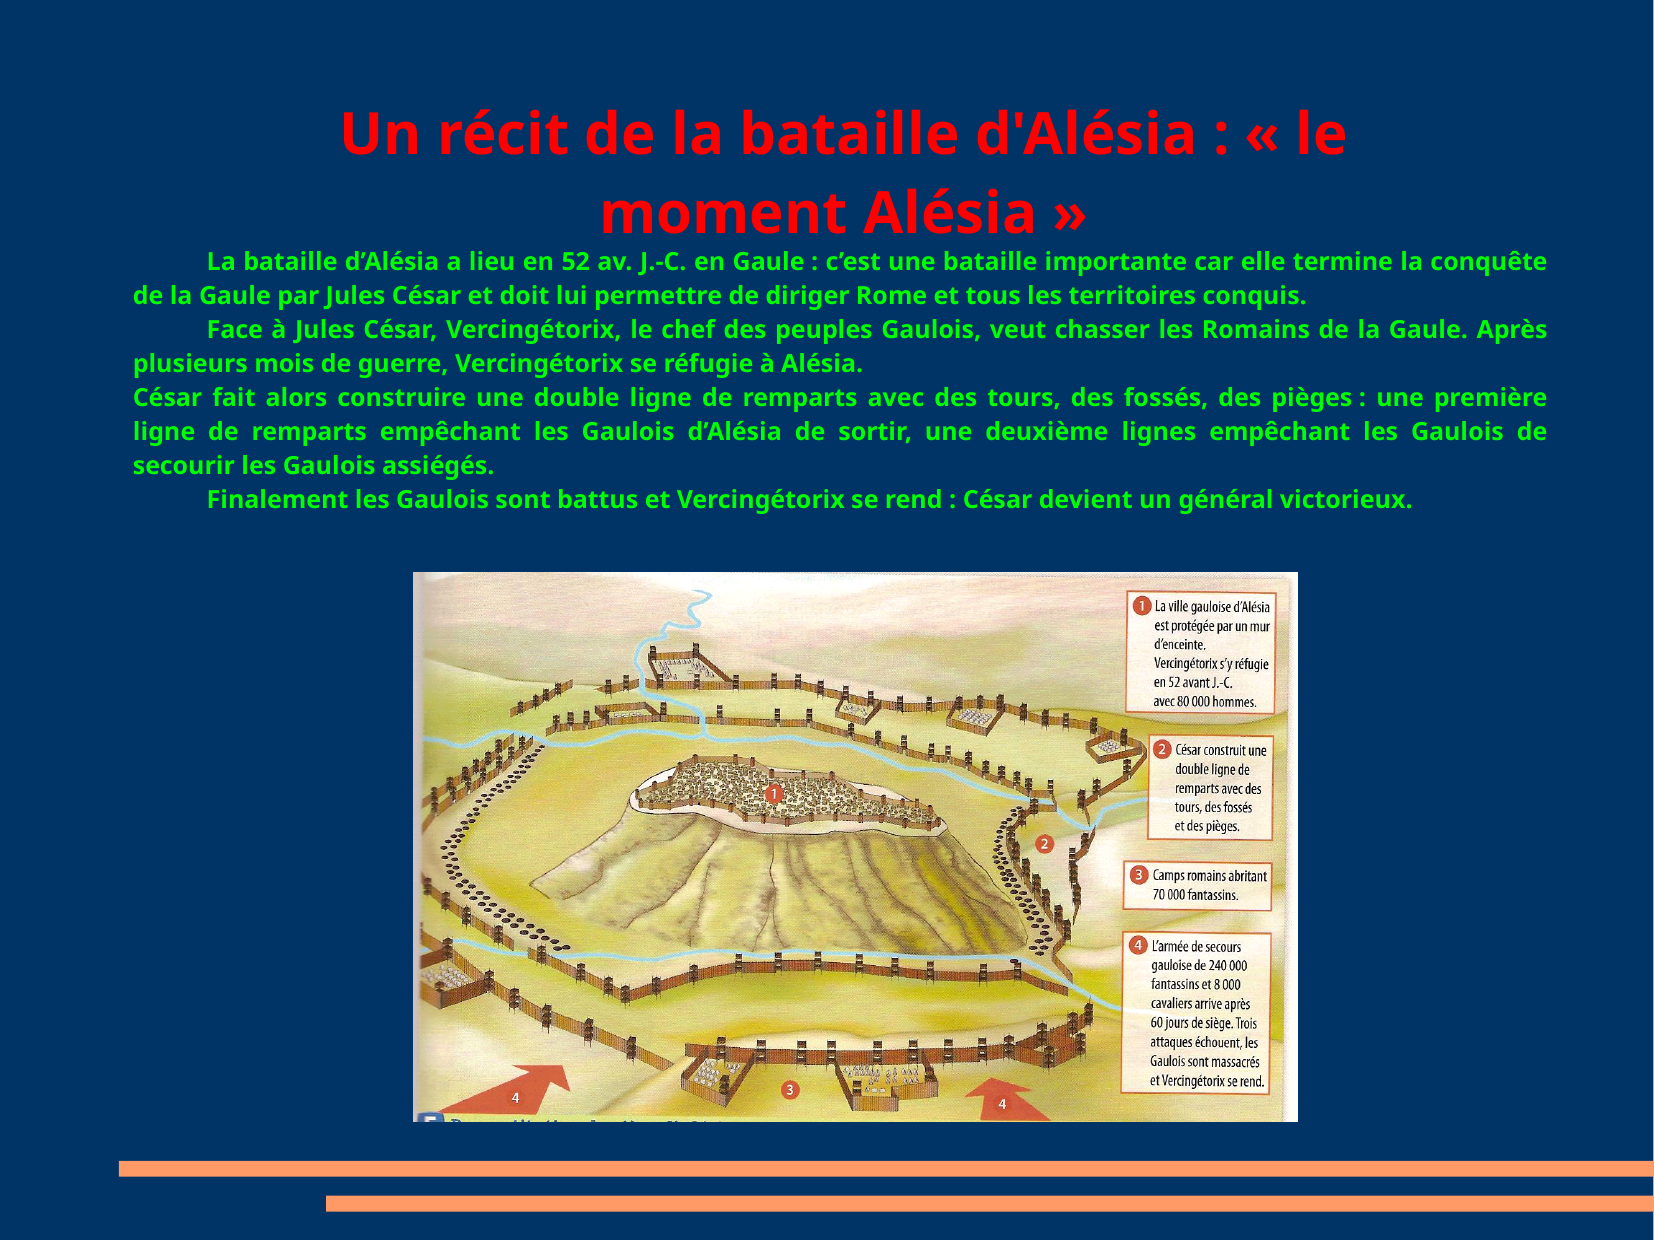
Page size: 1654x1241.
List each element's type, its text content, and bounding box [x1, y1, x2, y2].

picture [413, 572, 1300, 1123]
text_box Un récit de la bataille d'Alésia : « le moment Alésia » [324, 84, 1368, 236]
text_box La bataille d’Alésia a lieu en 52 av. J.-C. en Gaule : c’est une bataille importante car elle termine la conquête de la Gaule par Jules César et doit lui permettre de diriger Rome et tous les territoires conquis. Face à Jules César, Vercingétorix, le chef des peuples Gaulois, veut chasser les Romains de la Gaule. Après plusieurs mois de guerre, Vercingétorix se réfugie à Alésia. César fait alors construire une double ligne de remparts avec des tours, des fossés, des pièges : une première ligne de remparts empêchant les Gaulois d’Alésia de sortir, une deuxième lignes empêchant les Gaulois de secourir les Gaulois assiégés. Finalement les Gaulois sont battus et Vercingétorix se rend : César devient un général victorieux. [118, 236, 1565, 532]
